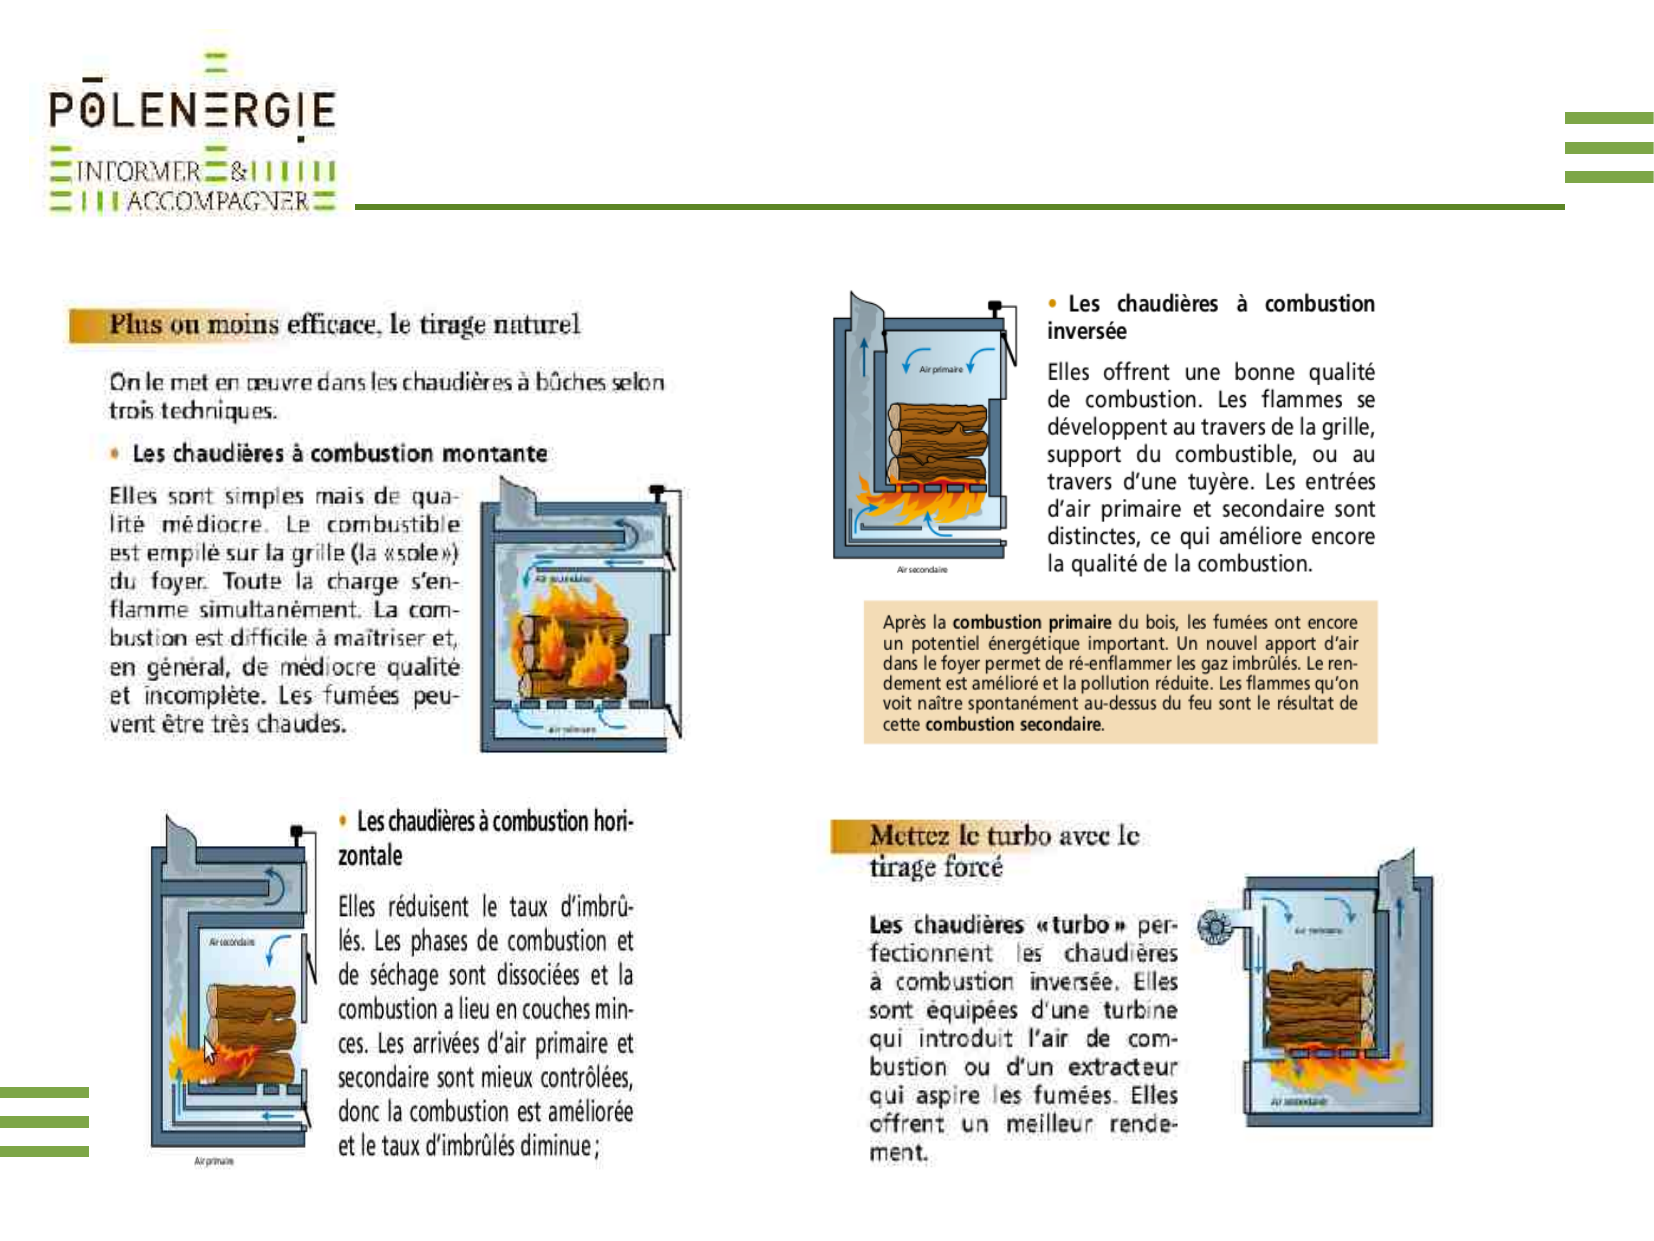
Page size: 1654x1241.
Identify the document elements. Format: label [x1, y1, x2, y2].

picture [59, 295, 709, 768]
picture [118, 797, 680, 1182]
picture [797, 265, 1477, 1182]
picture [29, 29, 355, 237]
